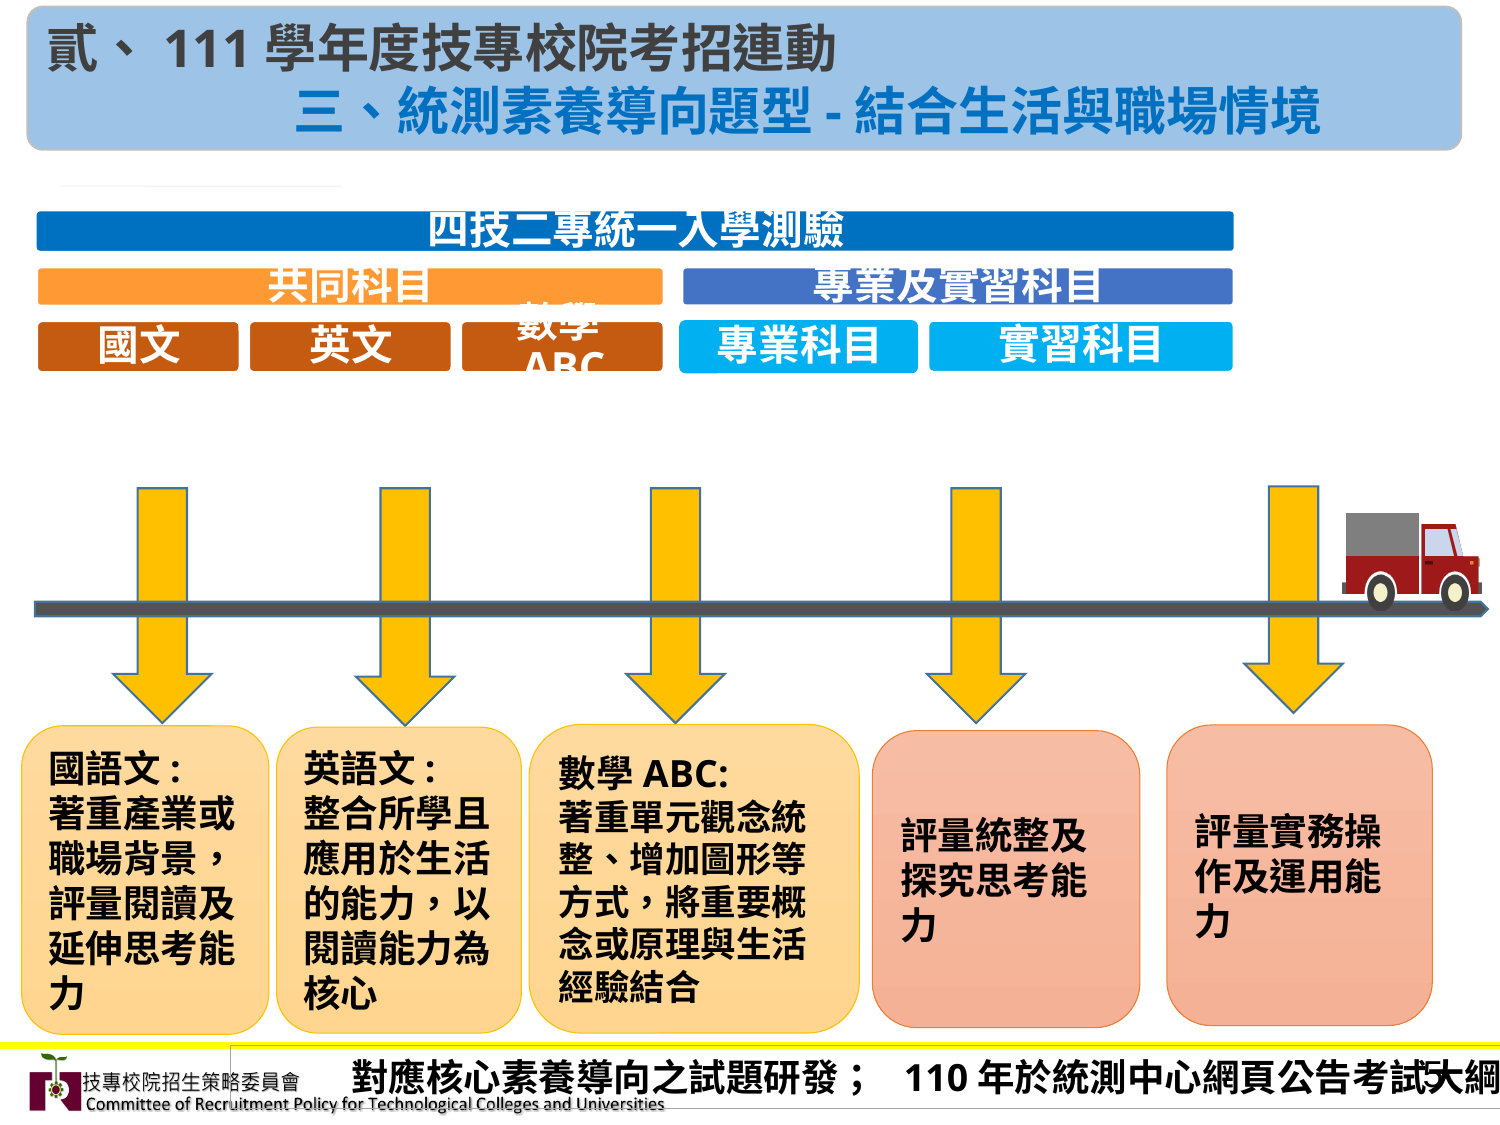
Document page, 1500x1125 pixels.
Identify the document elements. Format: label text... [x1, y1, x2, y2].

text_box 國文 [36, 321, 240, 373]
text_box 貳、111學年度技專校院考招連動 三、統測素養導向題型-結合生活與職場情境 [27, 6, 1462, 150]
text_box 專業及實習科目 [682, 267, 1234, 306]
text_box 評量統整及探究思考能力 [872, 730, 1140, 1028]
text_box 共同科目 [403, 280, 422, 285]
text_box 專業科目 [680, 321, 918, 373]
text_box 數學ABC [460, 321, 664, 373]
text_box 實習科目 [928, 320, 1234, 372]
text_box 四技二專統一入學測驗 [35, 210, 1235, 252]
text_box [35, 486, 1488, 726]
text_box 英文 [248, 321, 452, 373]
text_box 國語文: 著重產業或職場背景，評量閱讀及延伸思考能力 [21, 725, 269, 1035]
text_box 數學ABC [529, 321, 545, 336]
text_box 共同科目 [36, 267, 664, 306]
text_box 共同科目 [403, 290, 422, 295]
text_box 對應核心素養導向之試題研發； 110年於統測中心網頁公告考試大綱 [230, 1045, 1500, 1109]
picture [29, 1052, 668, 1118]
text_box 英語文: 整合所學且應用於生活的能力，以閱讀能力為核心 [276, 727, 522, 1034]
picture [1342, 513, 1482, 611]
text_box 評量實務操作及運用能力 [1166, 724, 1433, 1026]
text_box 共同科目 [283, 276, 293, 284]
text_box 數學ABC: 著重單元觀念統整、增加圖形等方式，將重要概念或原理與生活經驗結合 [529, 724, 860, 1034]
